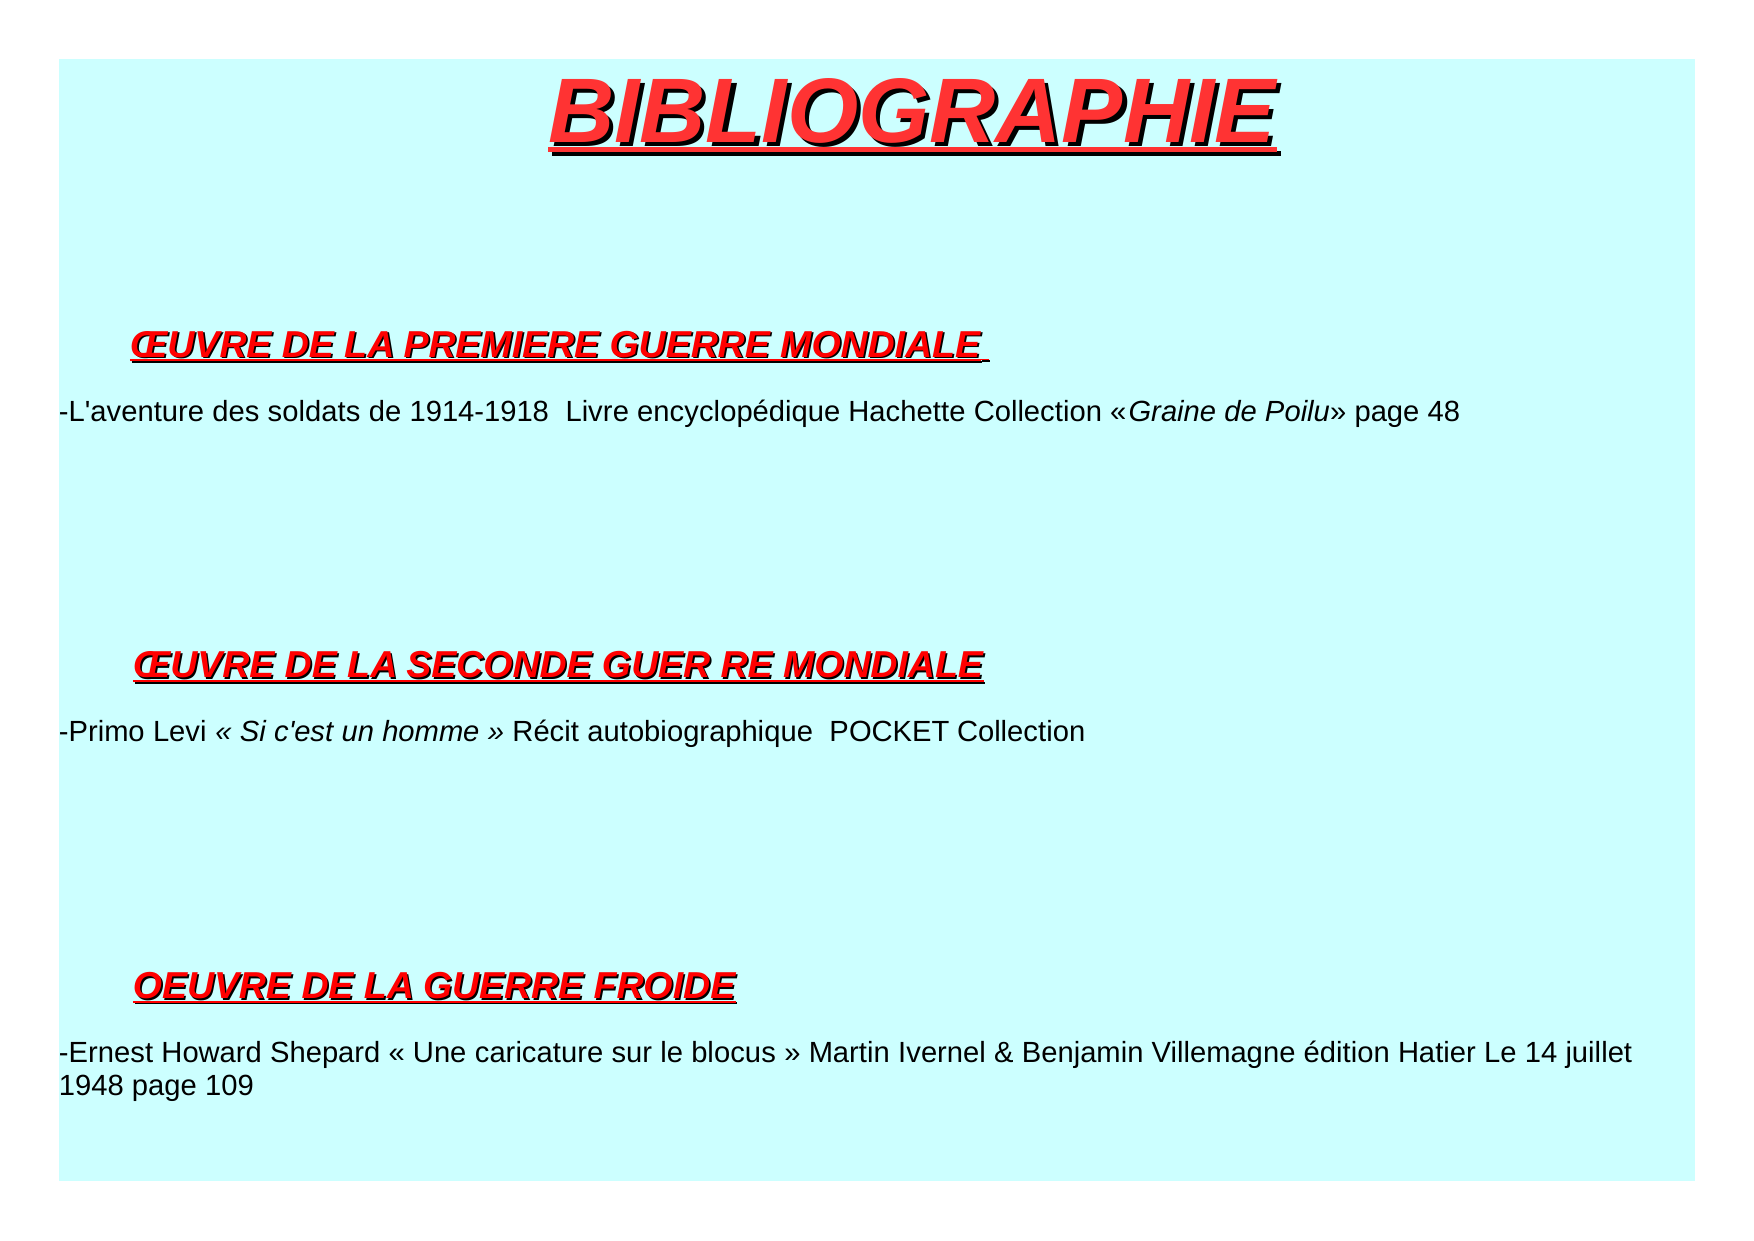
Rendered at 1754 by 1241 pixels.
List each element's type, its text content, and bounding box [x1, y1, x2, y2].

list BIBLIOGRAPHIE ŒUVRE DE LA PREMIERE GUERRE MONDIALE -L'aventure des soldats de 1914-1918 Livre encyclopédique Hachette Collection «Graine de Poilu» page 48 ŒUVRE DE LA SECONDE GUER RE MONDIALE -Primo Levi « Si c'est un homme » Récit autobiographique POCKET Collection OEUVRE DE LA GUERRE FROIDE -Ernest Howard Shepard « Une caricature sur le blocus » Martin Ivernel & Benjamin Villemagne édition Hatier Le 14 juillet 1948 page 109 [59, 59, 1695, 1241]
